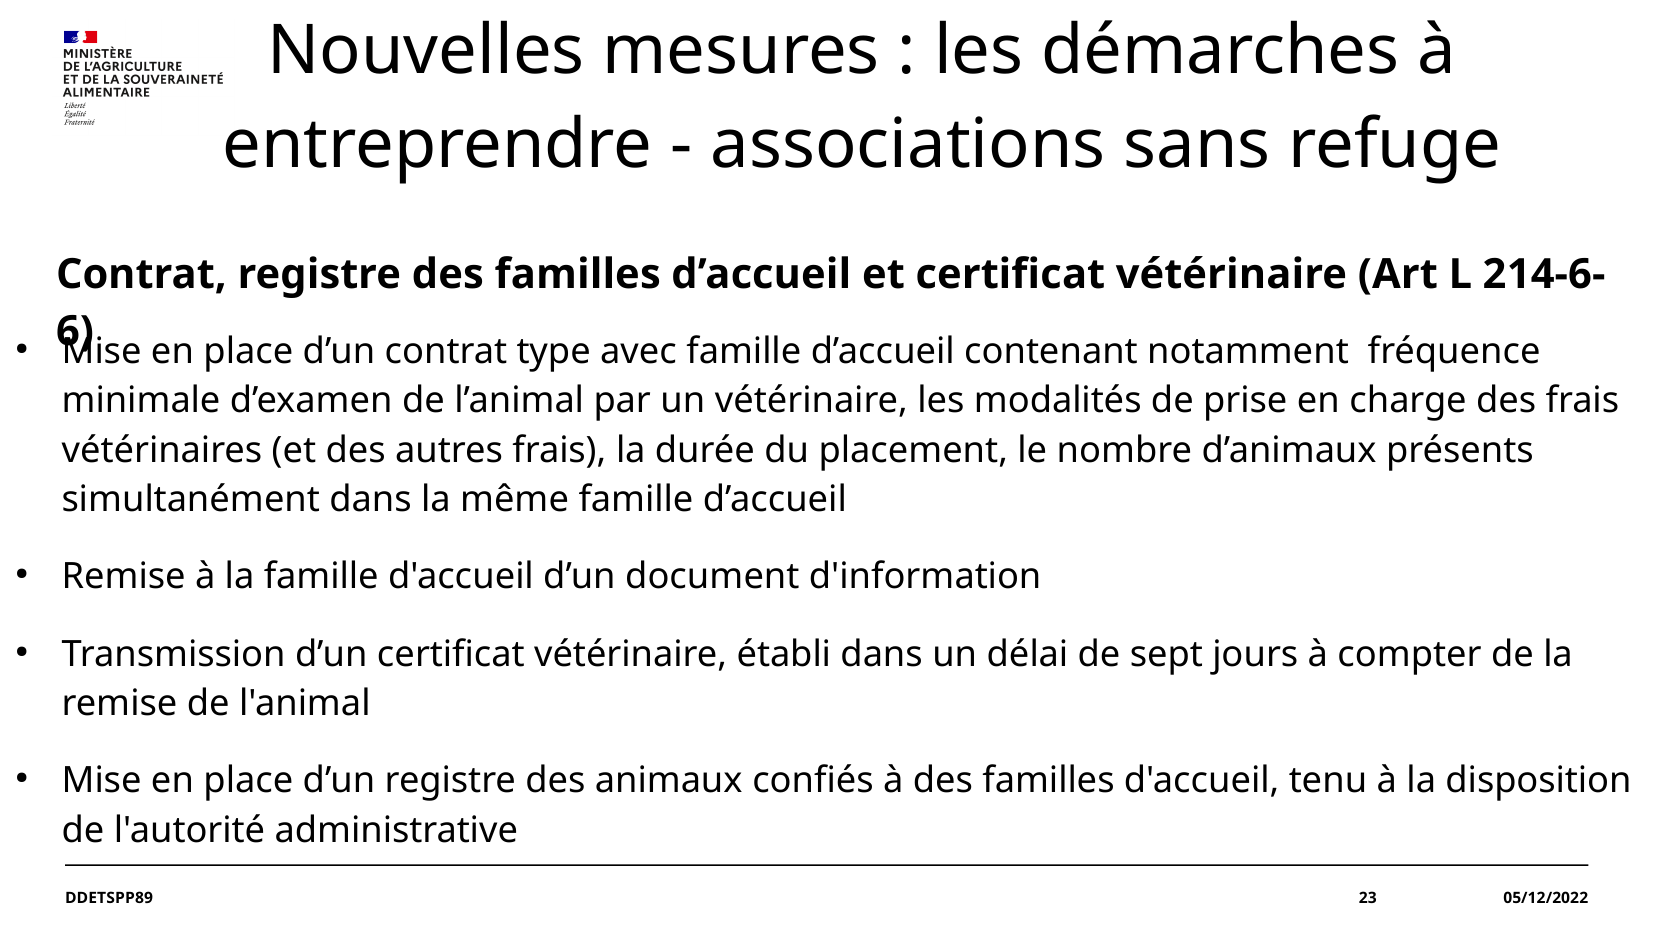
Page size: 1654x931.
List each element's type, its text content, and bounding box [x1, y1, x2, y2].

footer DDETSPP89 [65, 864, 1132, 931]
list Mise en place d’un contrat type avec famille d’accueil contenant notamment fréquence minimale d’examen de l’animal par un vétérinaire, les modalités de prise en charge des frais vétérinaires (et des autres frais), la durée du placement, le nombre d’animaux présents simultanément dans la même famille d’accueil Remise à la famille d'accueil d’un document d'information Transmission d’un certificat vétérinaire, établi dans un délai de sept jours à compter de la remise de l'animal Mise en place d’un registre des animaux confiés à des familles d'accueil, tenu à la disposition de l'autorité administrative [0, 324, 1654, 857]
text_box Contrat, registre des familles d’accueil et certificat vétérinaire (Art L 214-6-6) [41, 236, 1636, 318]
slide_number 23 [1132, 864, 1377, 931]
title Nouvelles mesures : les démarches à entreprendre - associations sans refuge [0, 0, 1654, 168]
slide_number 05/12/2022 [1377, 864, 1589, 931]
